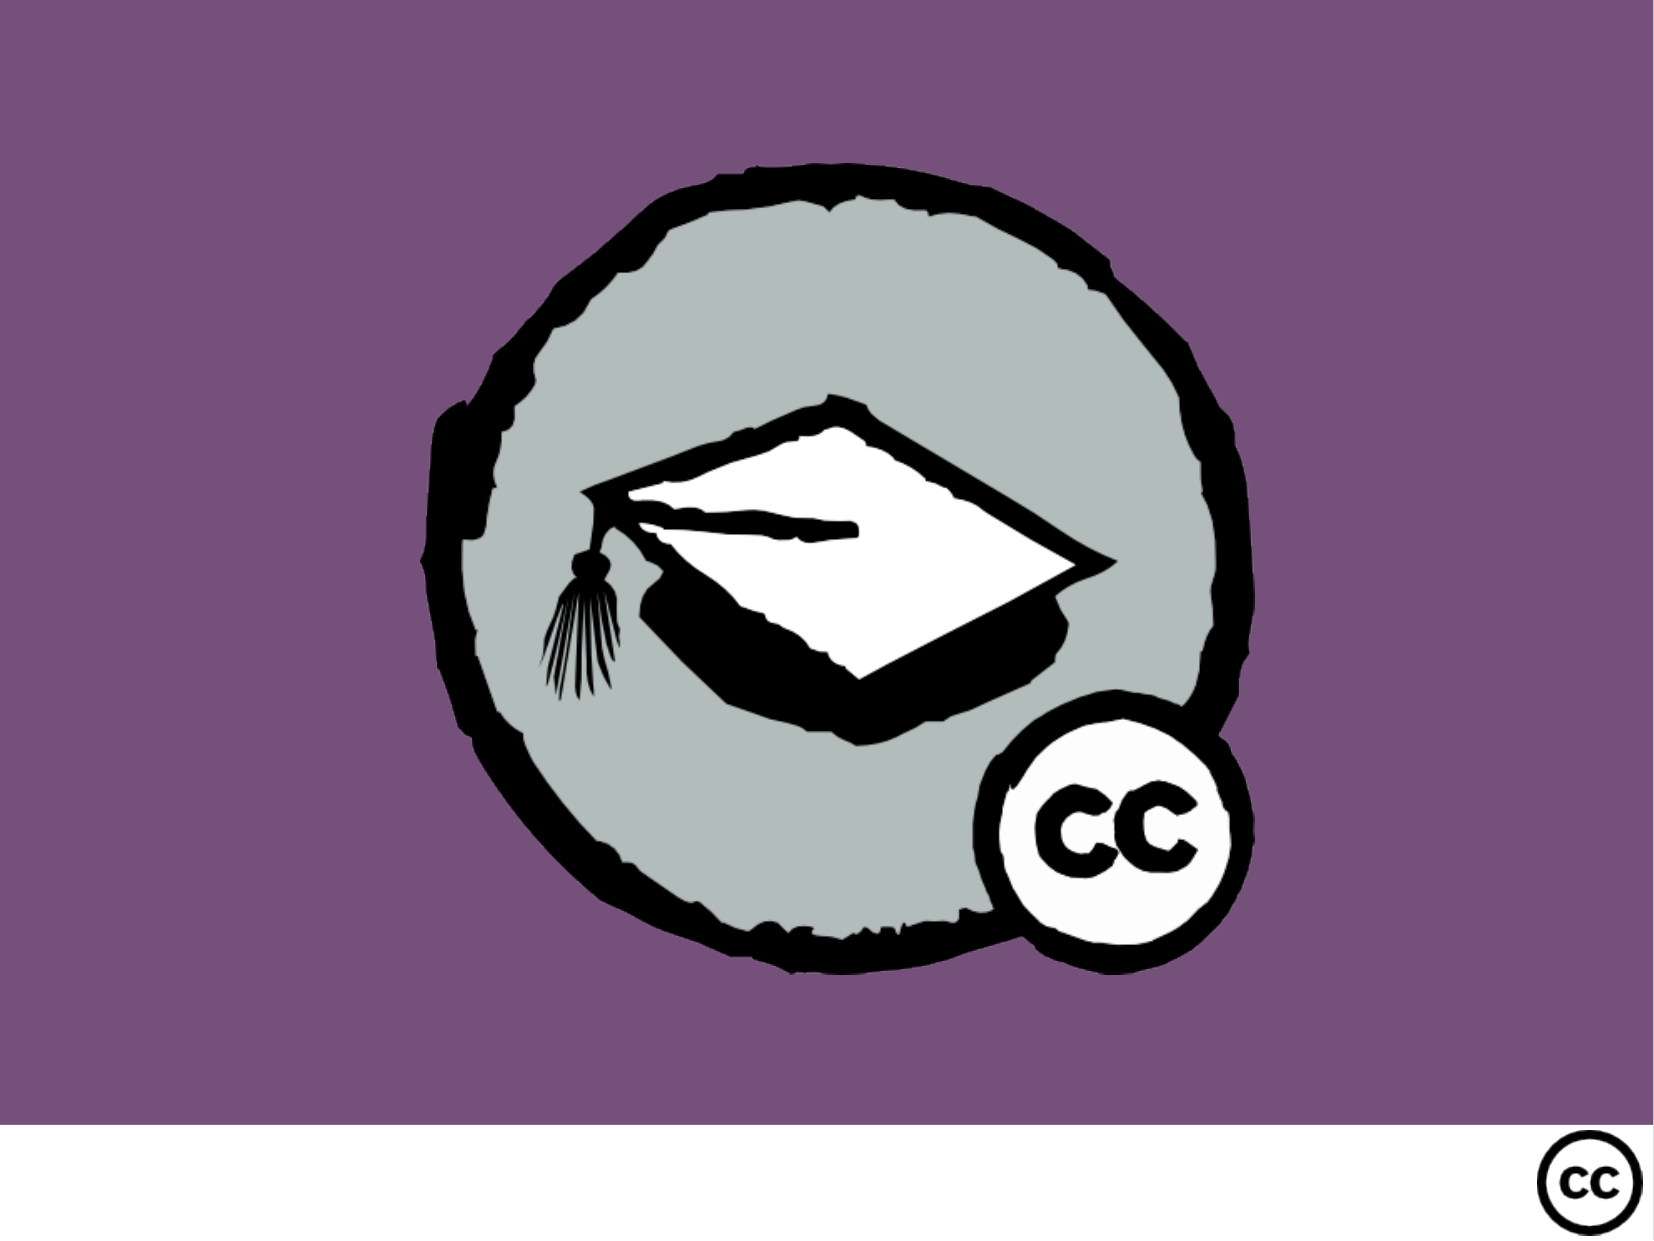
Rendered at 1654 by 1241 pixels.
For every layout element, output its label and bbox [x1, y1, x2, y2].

picture [1537, 1130, 1643, 1236]
picture [420, 163, 1255, 976]
